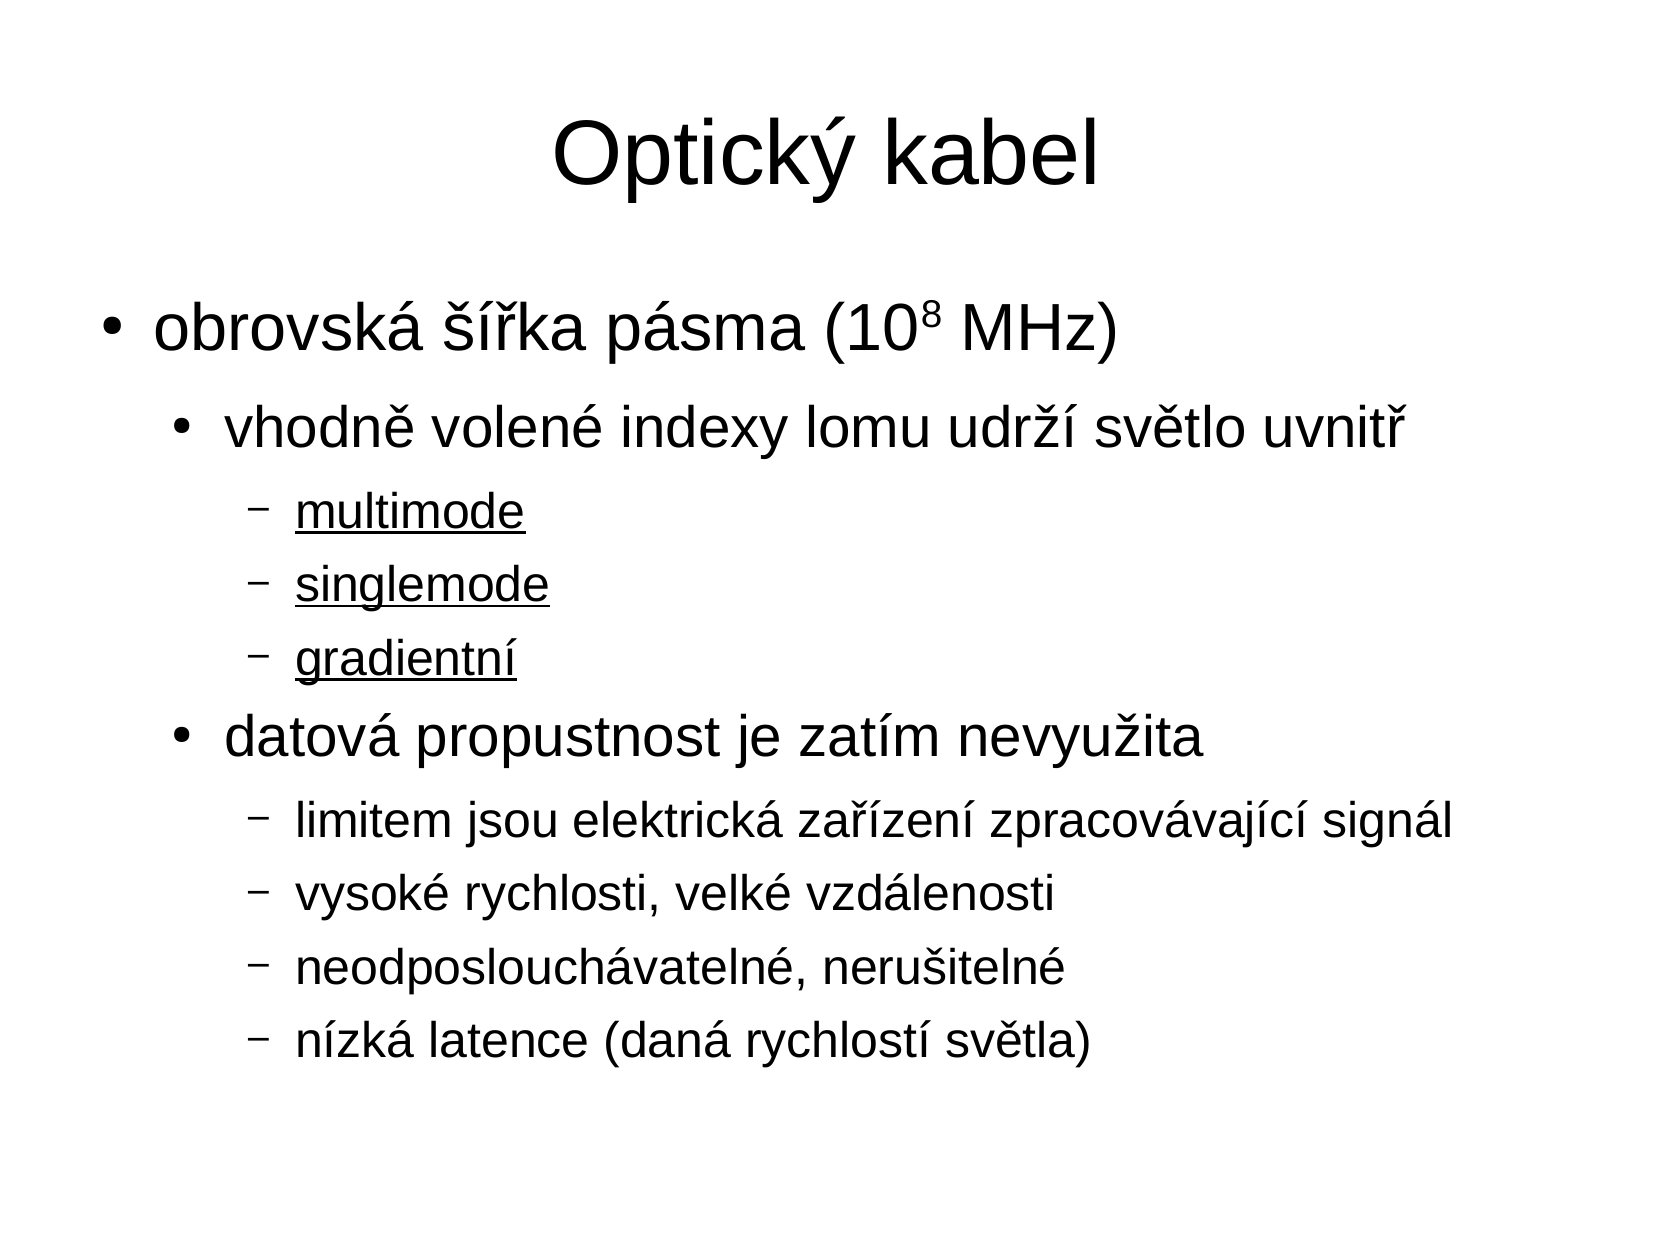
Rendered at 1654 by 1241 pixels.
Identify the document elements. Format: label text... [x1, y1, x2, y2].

title Optický kabel [82, 49, 1571, 257]
list obrovská šířka pásma (108 MHz) vhodně volené indexy lomu udrží světlo uvnitř multimode singlemode gradientní datová propustnost je zatím nevyužita limitem jsou elektrická zařízení zpracovávající signál vysoké rychlosti, velké vzdálenosti neodposlouchávatelné, nerušitelné nízká latence (daná rychlostí světla) [82, 290, 1571, 1109]
